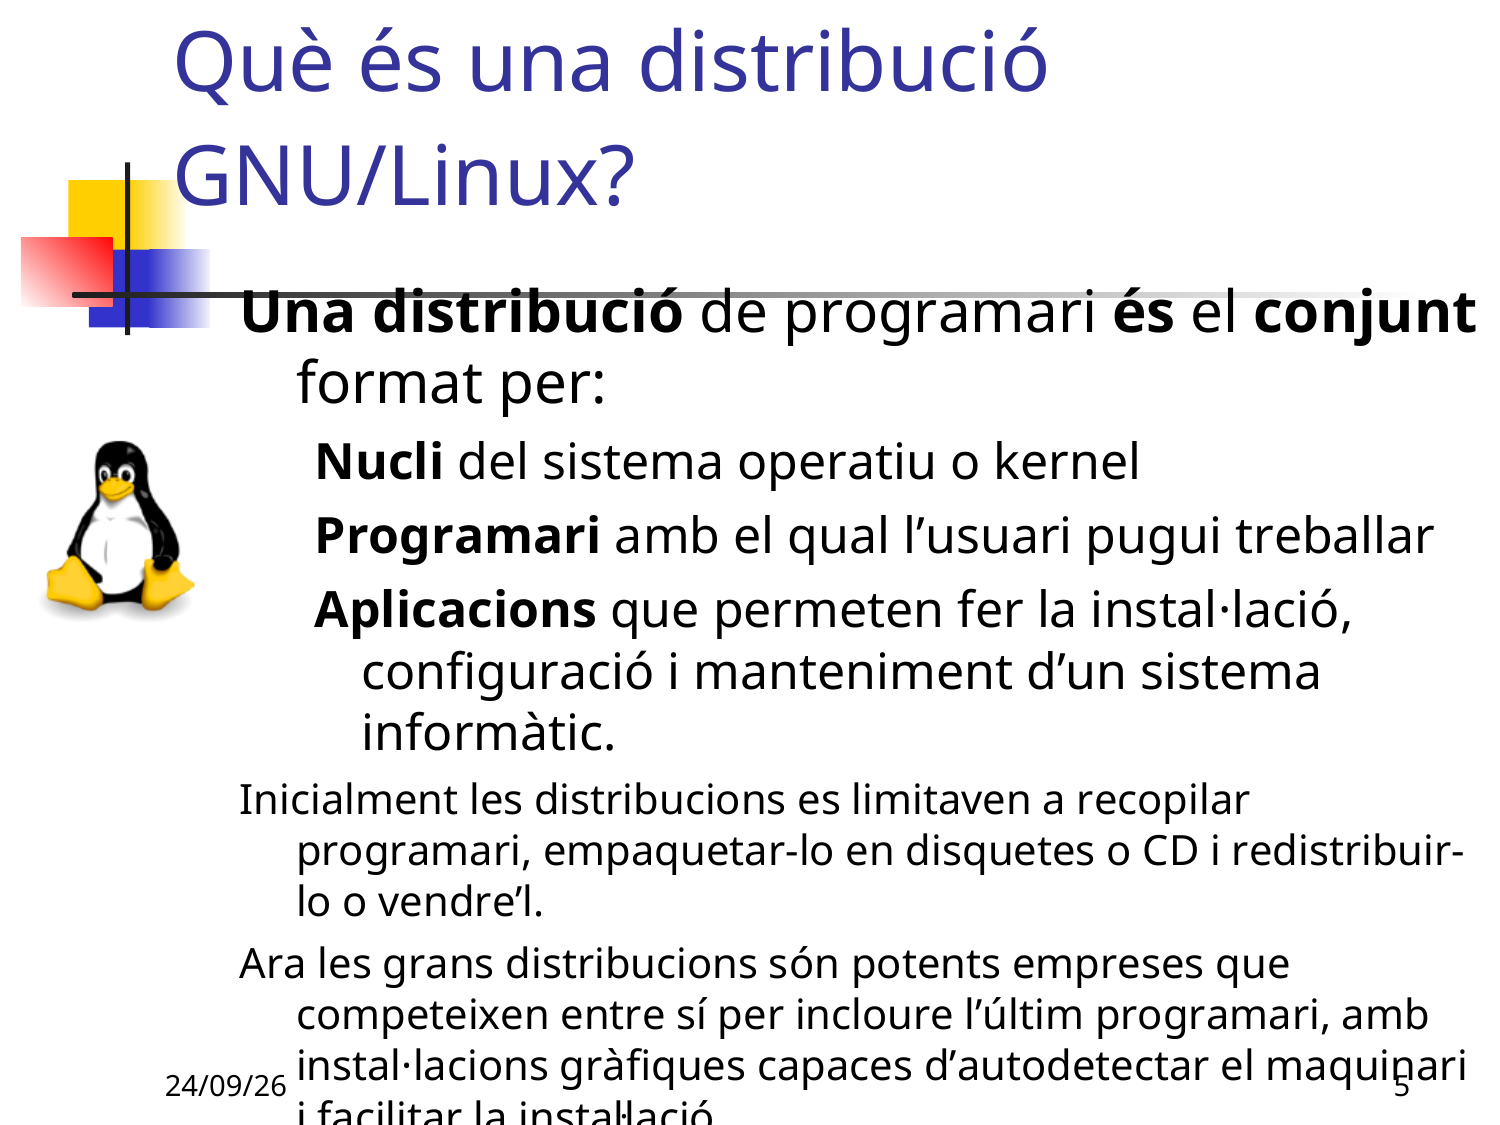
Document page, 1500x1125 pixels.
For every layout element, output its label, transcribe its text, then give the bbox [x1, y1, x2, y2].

picture [37, 437, 206, 625]
list Una distribució de programari és el conjunt format per: Nucli del sistema operatiu o kernel Programari amb el qual l’usuari pugui treballar Aplicacions que permeten fer la instal·lació, configuració i manteniment d’un sistema informàtic. Inicialment les distribucions es limitaven a recopilar programari, empaquetar-lo en disquetes o CD i redistribuir-lo o vendre’l. Ara les grans distribucions són potents empreses que competeixen entre sí per incloure l’últim programari, amb instal·lacions gràfiques capaces d’autodetectar el maquinari i facilitar la instal·lació. [225, 268, 1500, 1093]
title Què és una distribució GNU/Linux? [157, 49, 1500, 238]
